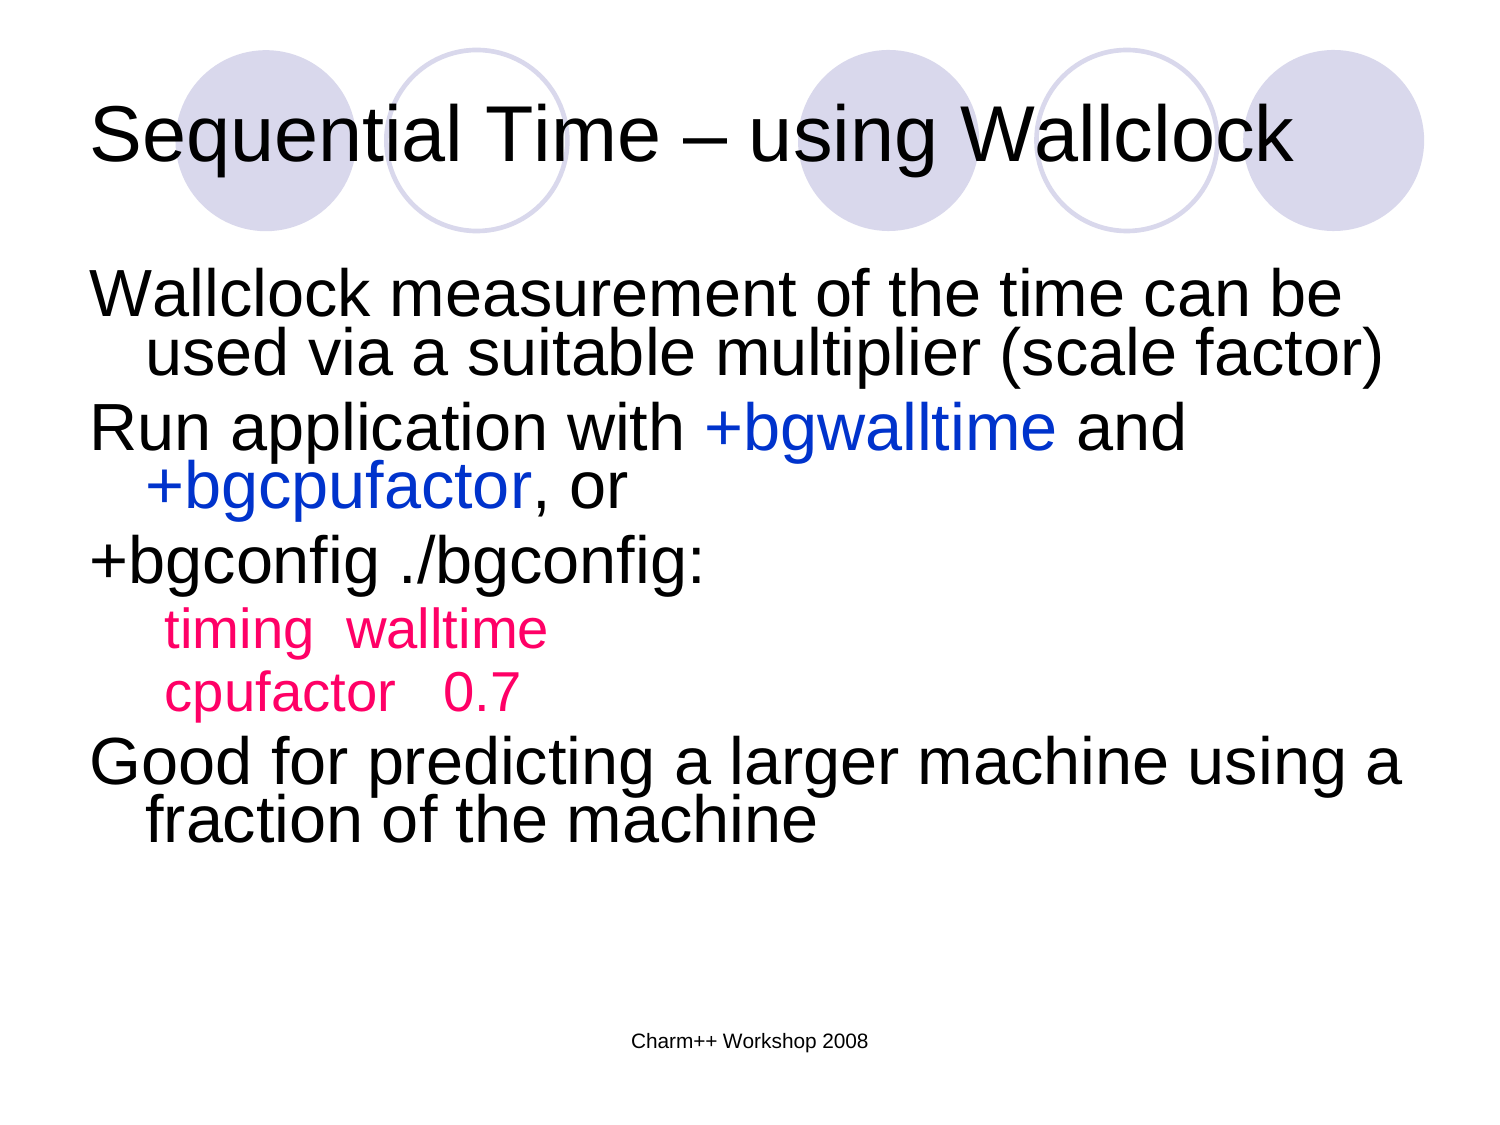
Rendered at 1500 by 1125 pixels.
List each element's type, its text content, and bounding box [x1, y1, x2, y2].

title Sequential Time – using Wallclock [75, 45, 1426, 233]
list Wallclock measurement of the time can be used via a suitable multiplier (scale factor) Run application with +bgwalltime and +bgcpufactor, or +bgconfig ./bgconfig: timing walltime cpufactor 0.7 Good for predicting a larger machine using a fraction of the machine [75, 262, 1426, 1006]
